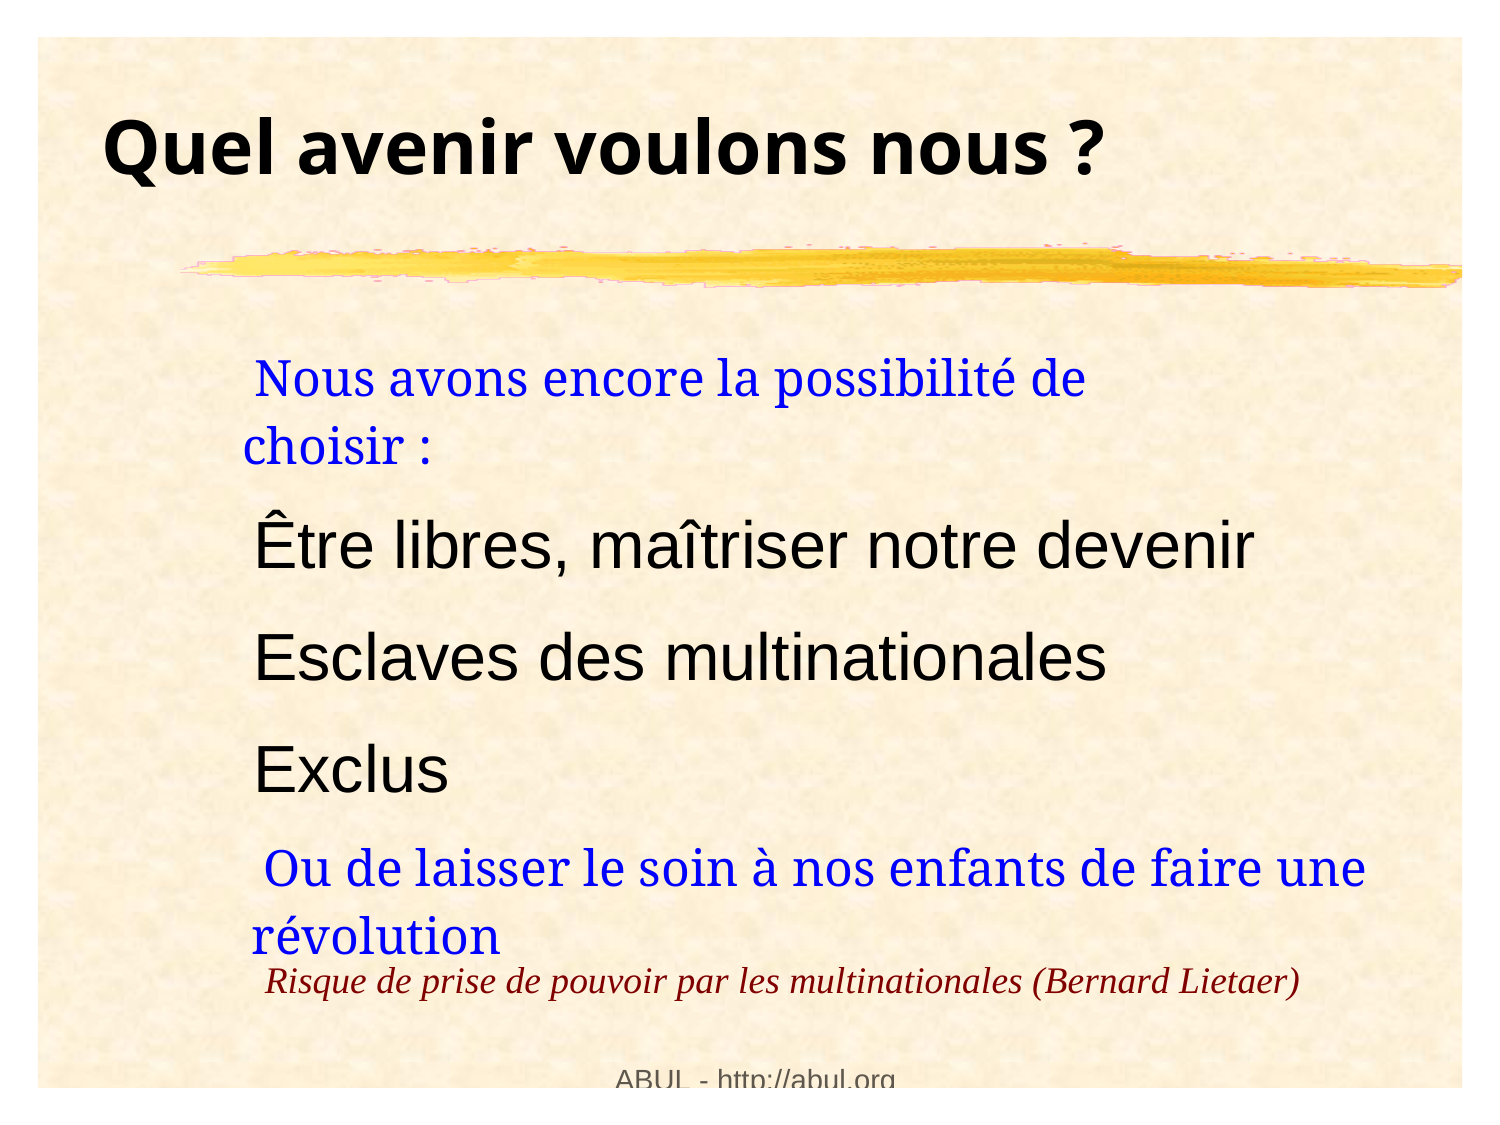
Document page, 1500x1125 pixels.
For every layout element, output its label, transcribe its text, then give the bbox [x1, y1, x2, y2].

text_box Ou de laisser le soin à nos enfants de faire une révolution [251, 832, 1436, 894]
text_box [287, 1013, 1150, 1096]
text_box Être libres, maîtriser notre devenir Esclaves des multinationales Exclus [234, 470, 1379, 803]
text_box Risque de prise de pouvoir par les multinationales (Bernard Lietaer) [252, 960, 1366, 1013]
title Quel avenir voulons nous ? [101, 39, 1312, 253]
text_box Nous avons encore la possibilité de choisir : [242, 343, 1139, 404]
picture [37, 37, 1463, 1088]
